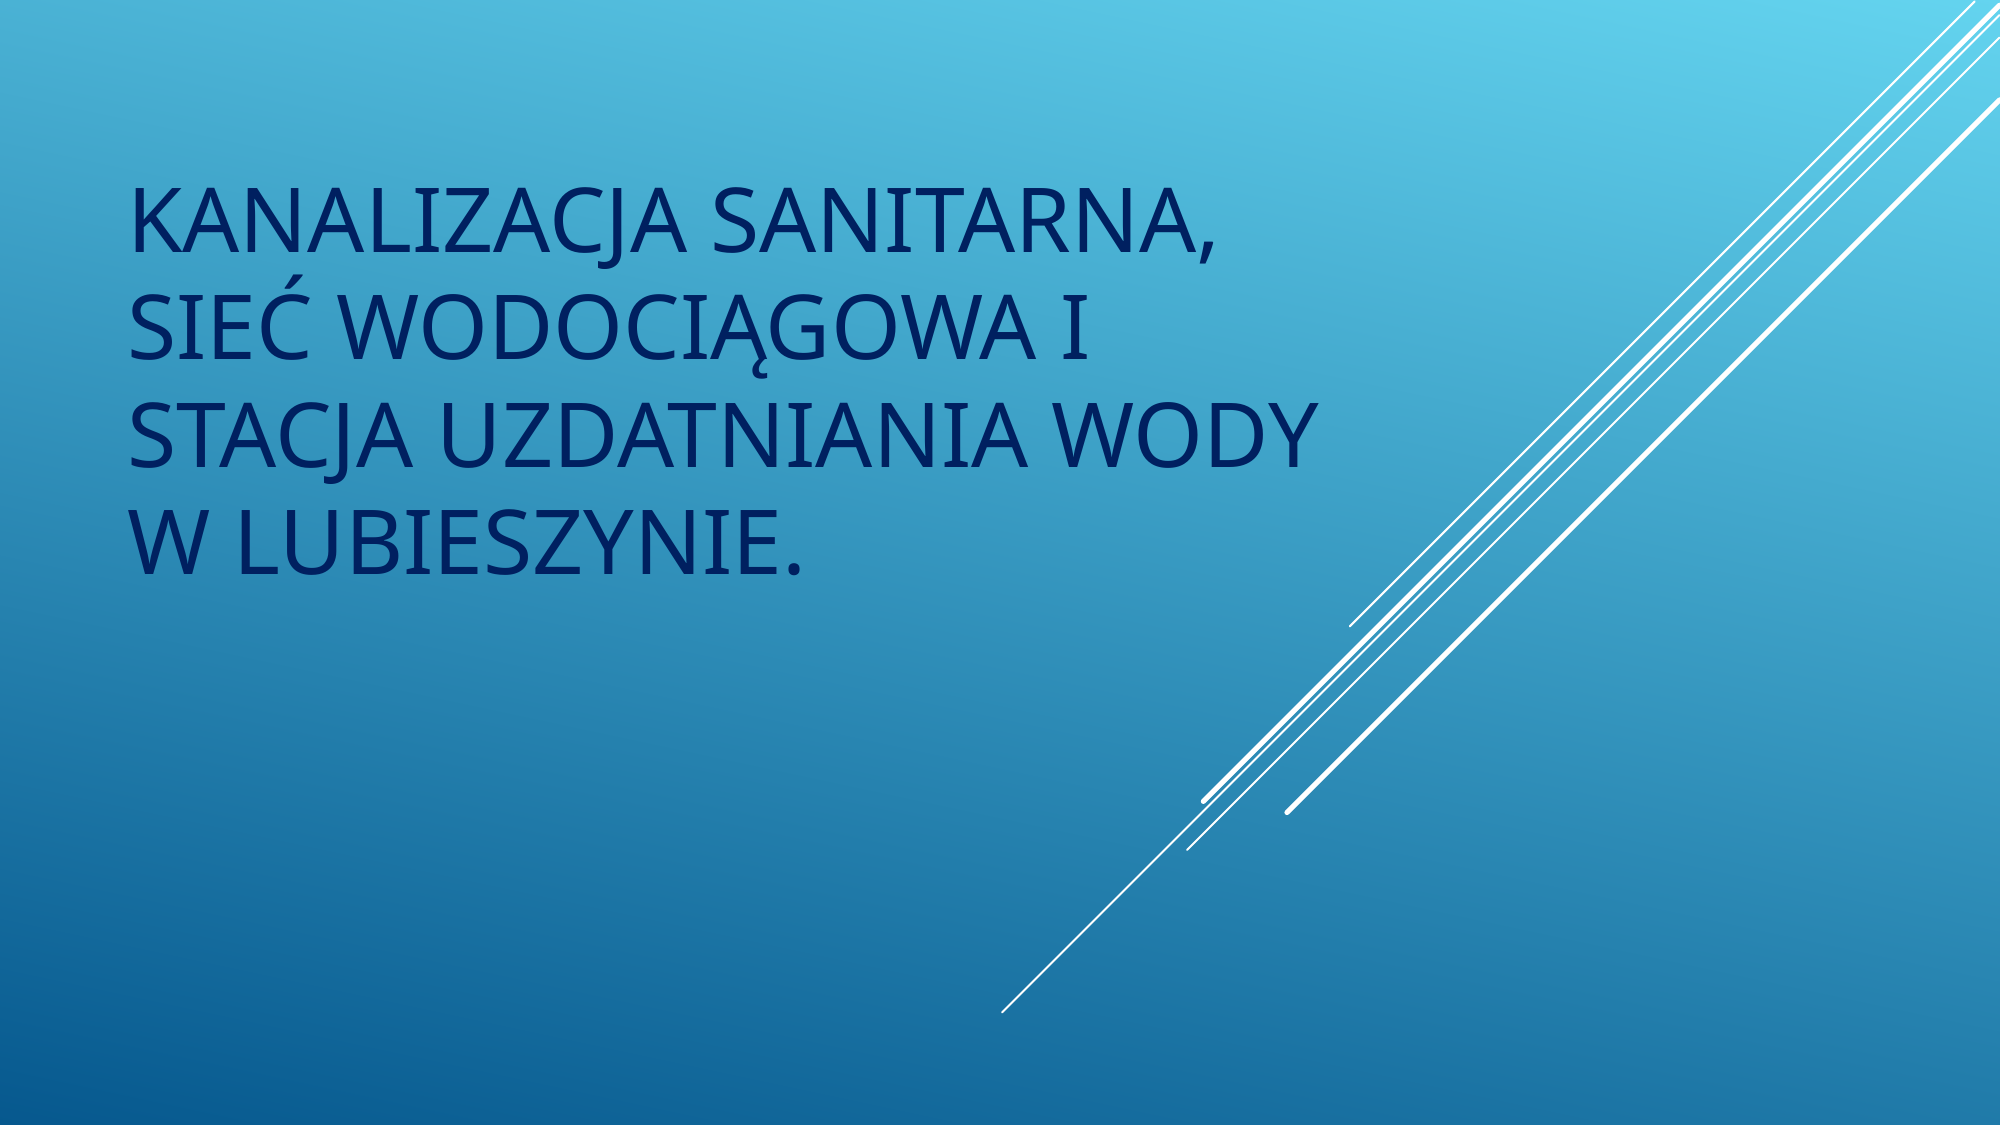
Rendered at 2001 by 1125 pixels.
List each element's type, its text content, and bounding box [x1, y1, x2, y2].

title Kanalizacja sanitarna, SIEĆ WODOCIĄGOWA I STACJA UZDATNIANIA WODY W LUBIESZYNIE. [112, 112, 1425, 601]
